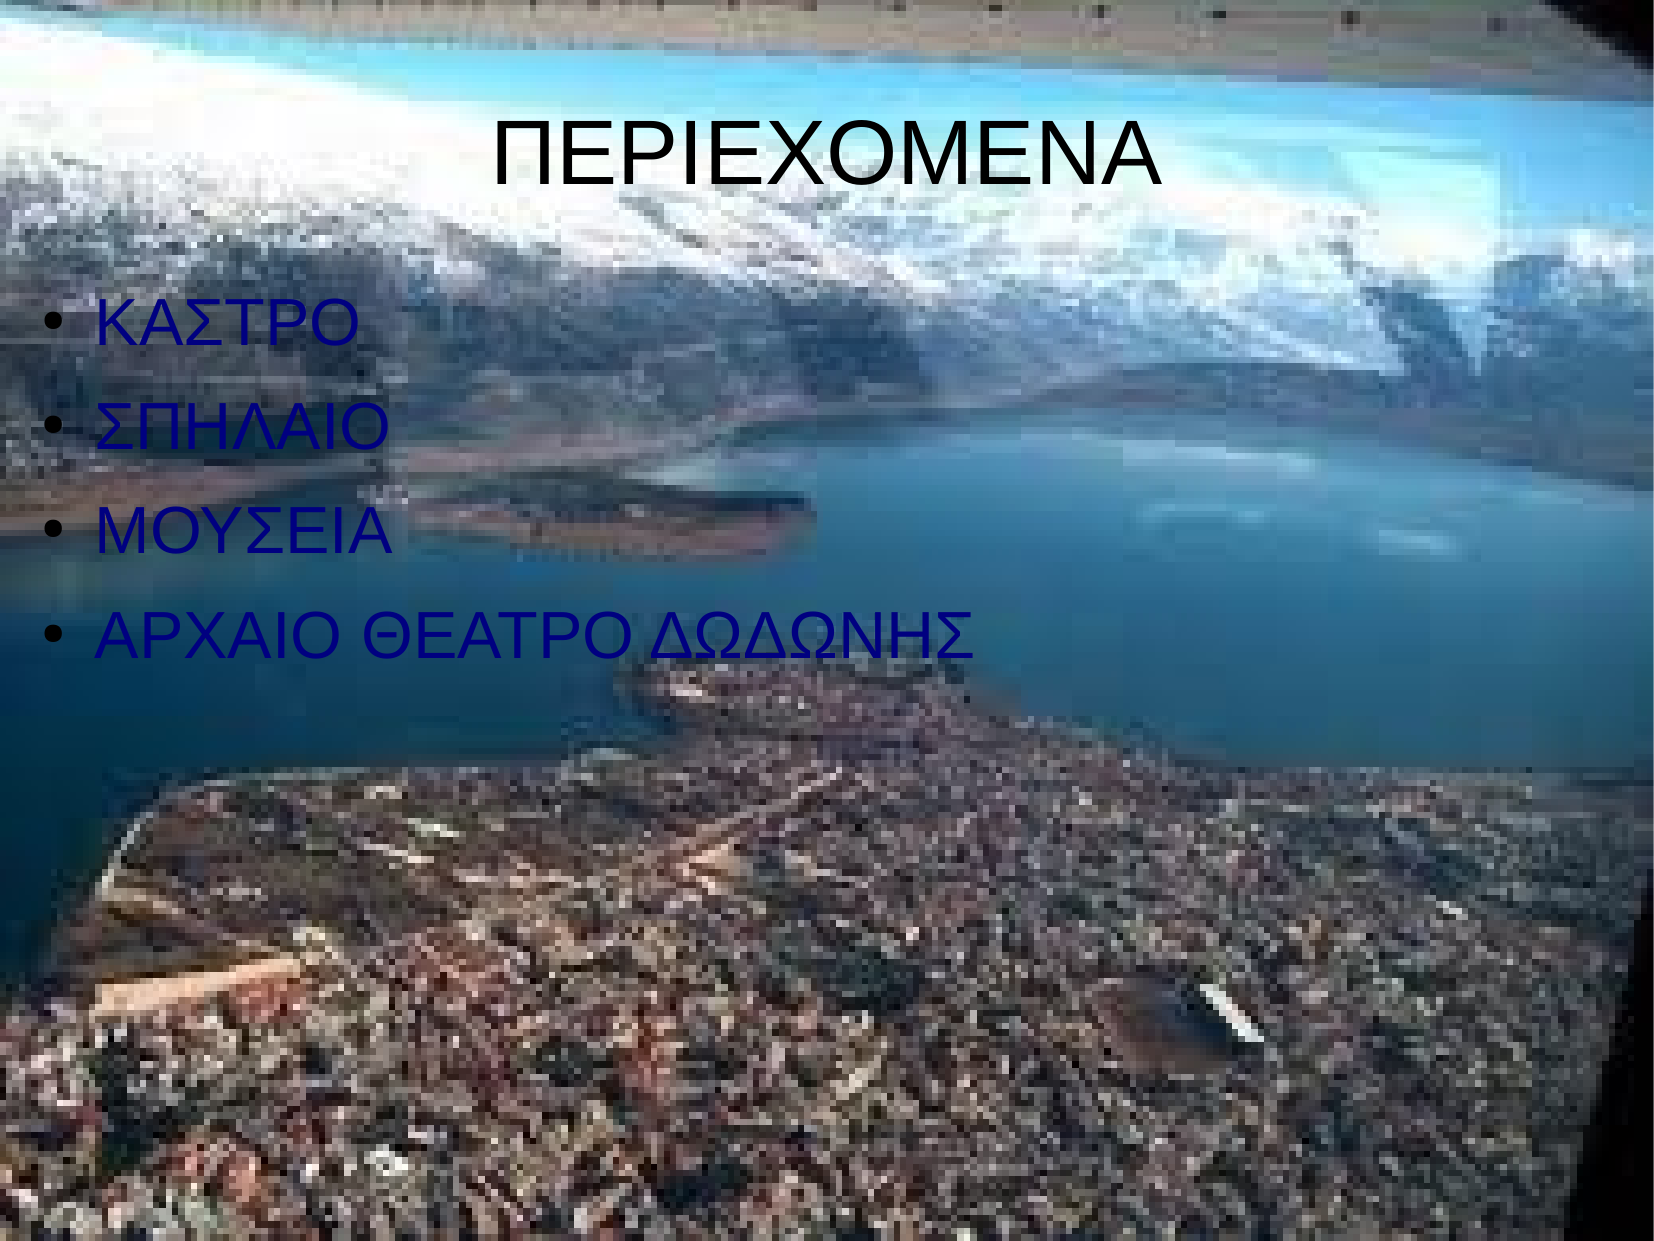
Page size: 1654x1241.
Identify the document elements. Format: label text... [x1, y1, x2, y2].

title ΠΕΡΙΕΧΟΜΕΝΑ [82, 49, 1571, 257]
list ΚΑΣΤΡΟ ΣΠΗΛΑΙΟ ΜΟΥΣΕΙΑ ΑΡΧΑΙΟ ΘΕΑΤΡΟ ΔΩΔΩΝΗΣ [23, 284, 1512, 1004]
picture [0, 0, 1654, 1241]
